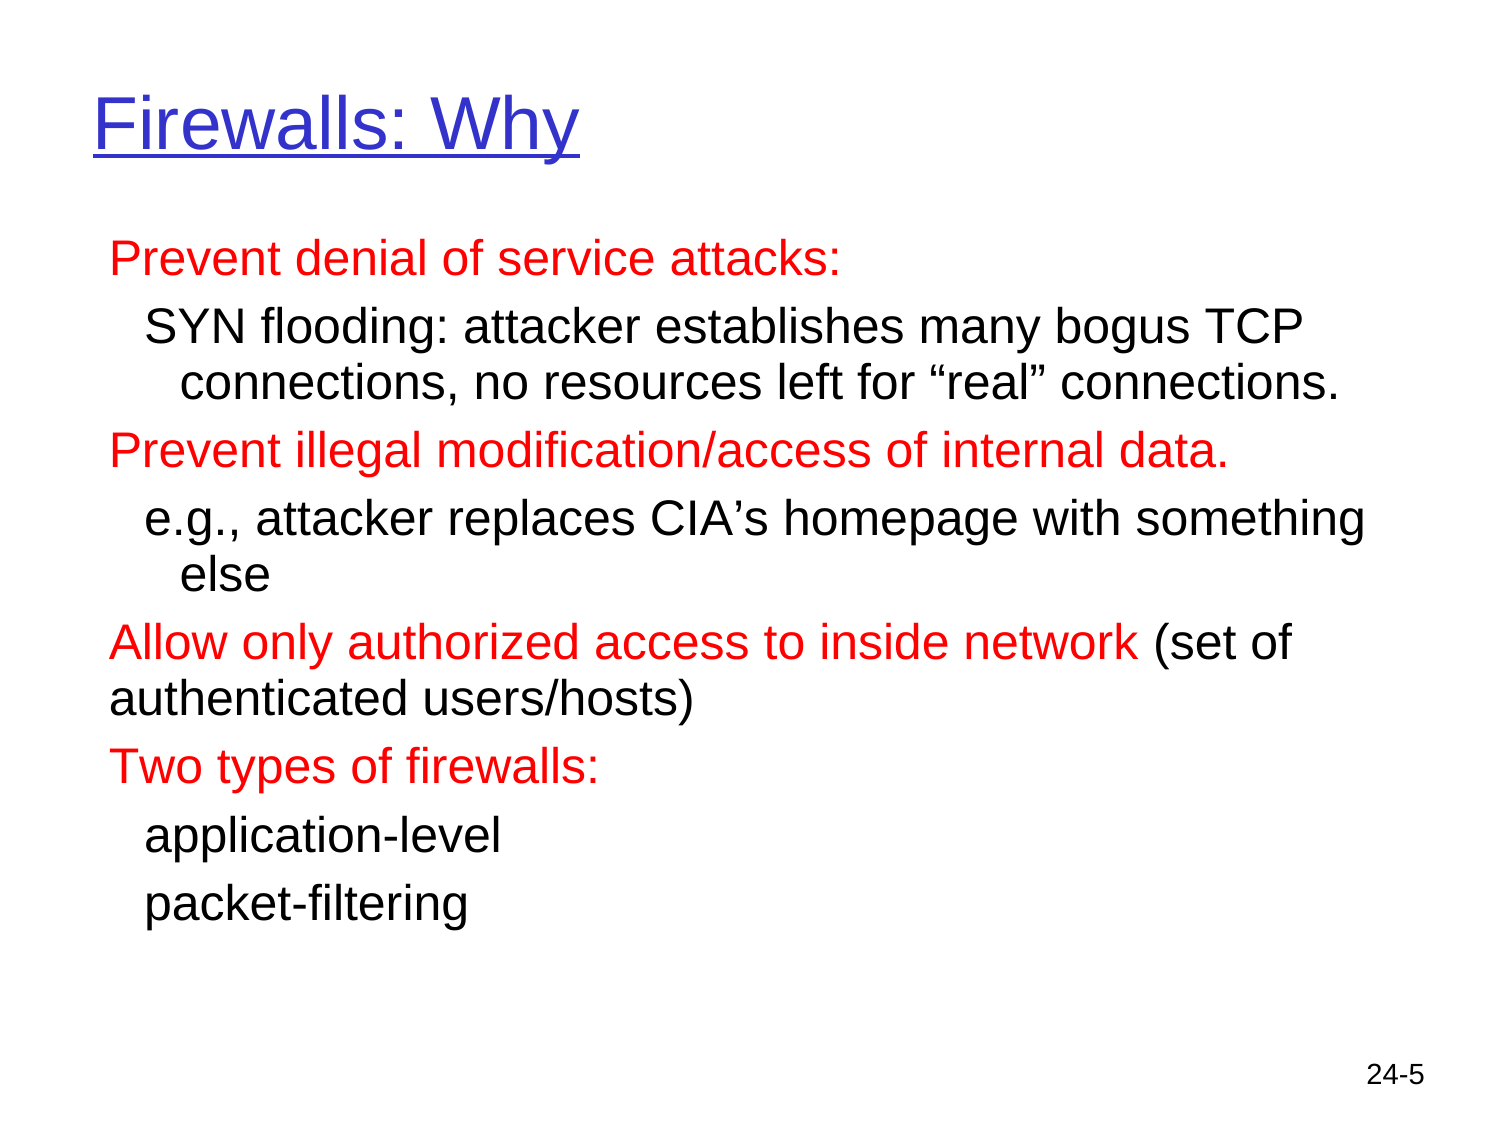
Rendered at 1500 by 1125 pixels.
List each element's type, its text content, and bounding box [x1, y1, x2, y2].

text_box Prevent denial of service attacks: SYN flooding: attacker establishes many bogus TCP connections, no resources left for “real” connections. Prevent illegal modification/access of internal data. e.g., attacker replaces CIA’s homepage with something else Allow only authorized access to inside network (set of authenticated users/hosts) Two types of firewalls: application-level packet-filtering [94, 222, 1390, 977]
title Firewalls: Why [77, 29, 1353, 218]
